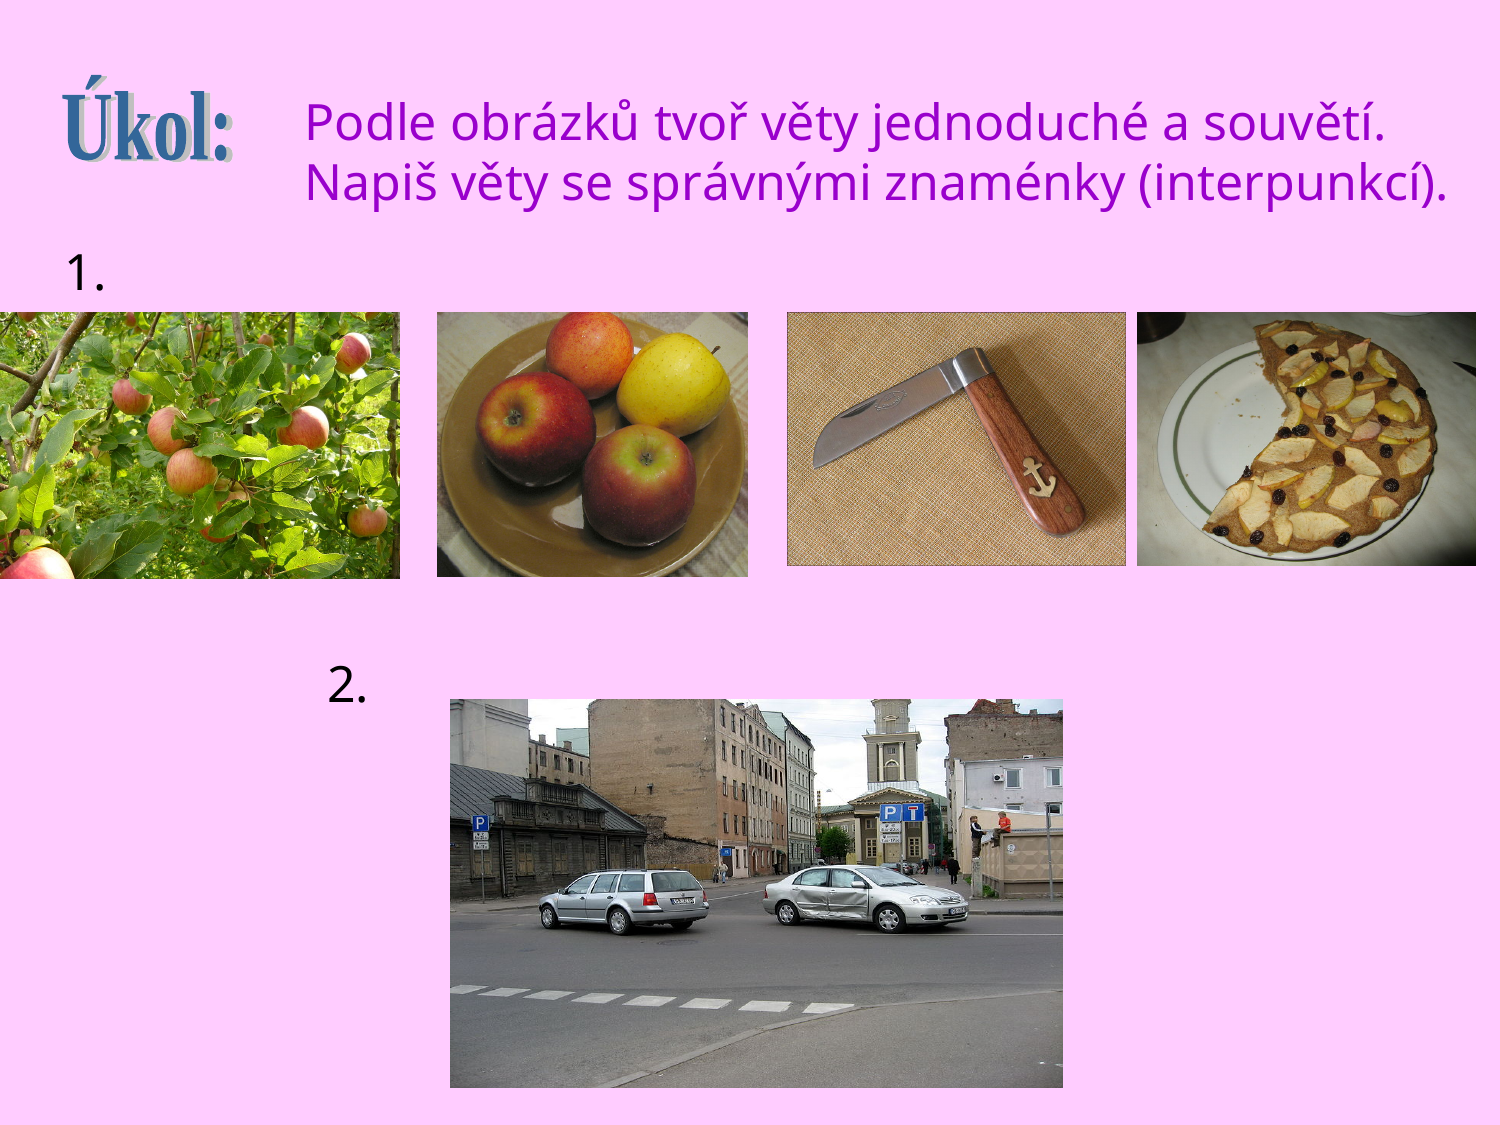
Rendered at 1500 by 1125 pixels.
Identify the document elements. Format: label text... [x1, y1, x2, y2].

picture [787, 312, 1126, 566]
text_box Úkol: [190, 91, 208, 160]
picture [1137, 312, 1476, 566]
text_box 1. [50, 232, 122, 308]
text_box Úkol: [155, 112, 187, 161]
text_box 2. [312, 644, 385, 721]
text_box Úkol: [214, 144, 227, 161]
text_box Úkol: [214, 113, 227, 130]
picture [0, 312, 400, 579]
picture [450, 699, 1063, 1088]
text_box Úkol: [114, 91, 153, 160]
picture [437, 312, 748, 577]
text_box Podle obrázků tvoř věty jednoduché a souvětí. Napiš věty se správnými znaménky (interpunkcí). [290, 82, 1466, 218]
text_box Úkol: [62, 94, 111, 161]
text_box Úkol: [85, 74, 102, 90]
